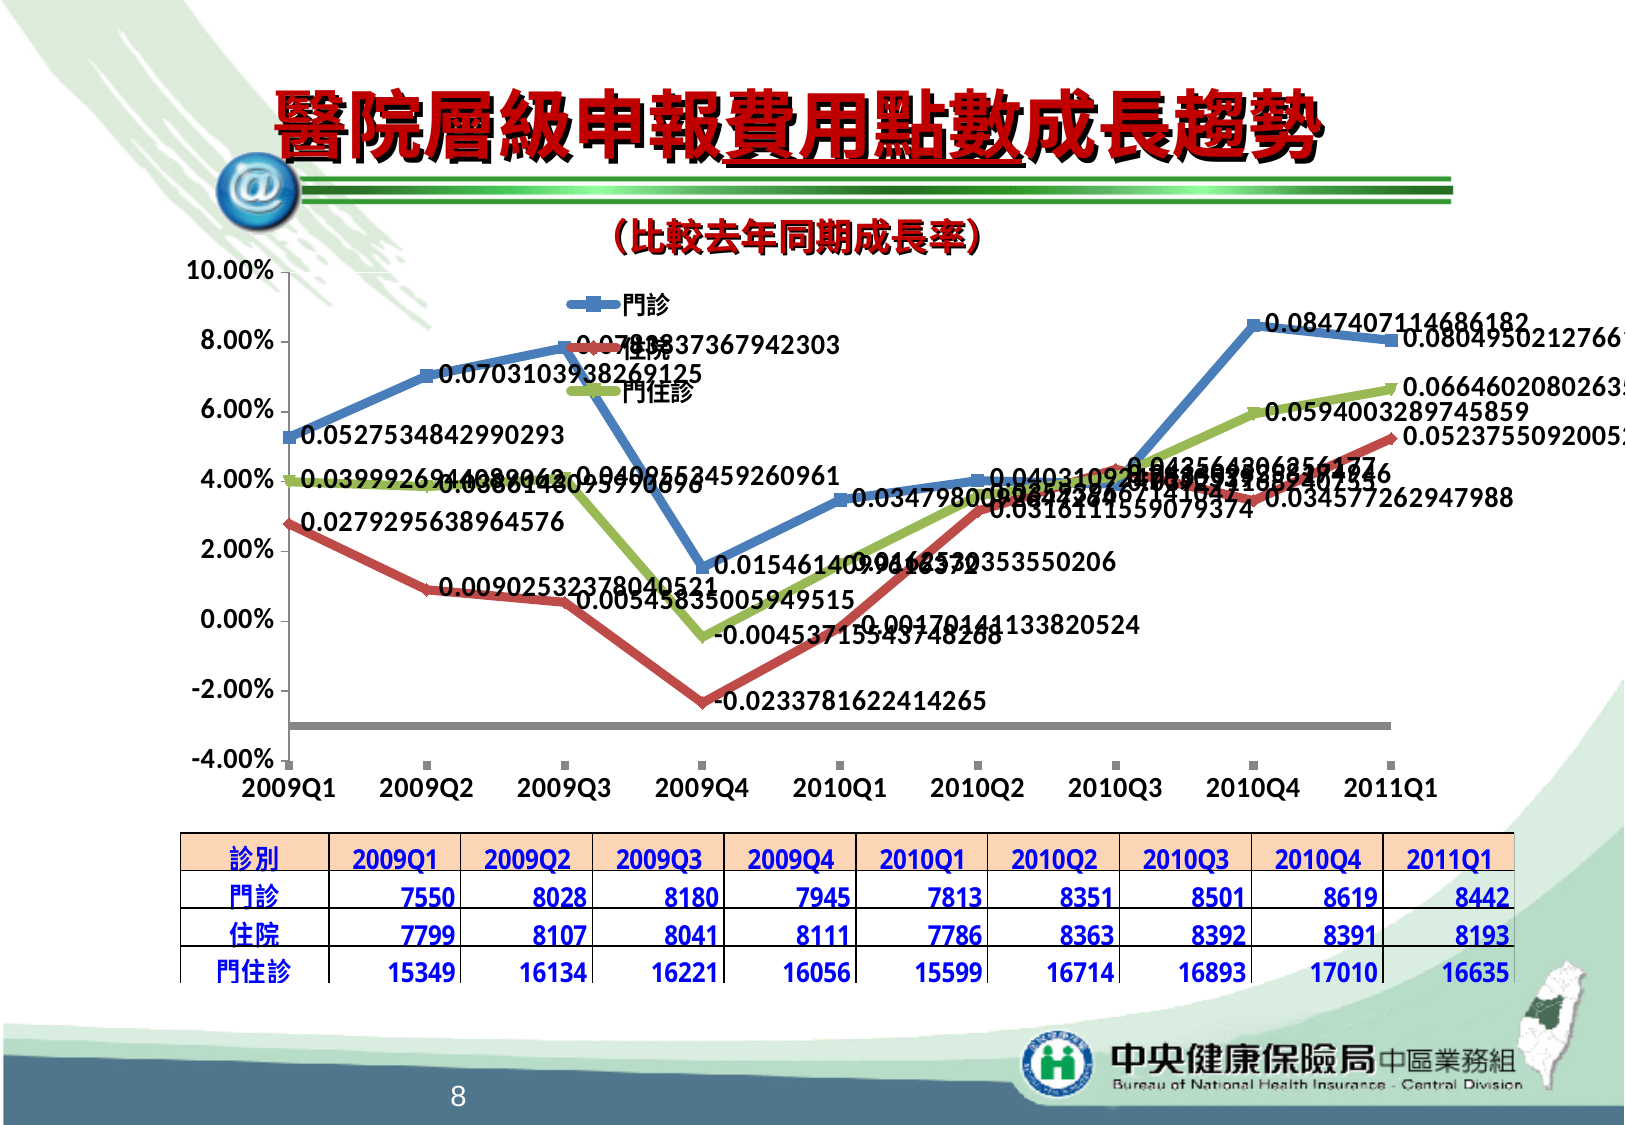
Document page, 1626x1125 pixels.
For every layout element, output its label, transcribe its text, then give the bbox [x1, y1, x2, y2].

picture [179, 832, 1516, 985]
chart [156, 246, 1625, 817]
text_box [435, 1065, 815, 1125]
title 醫院層級申報費用點數成長趨勢 （比較去年同期成長率） [97, 70, 1497, 258]
